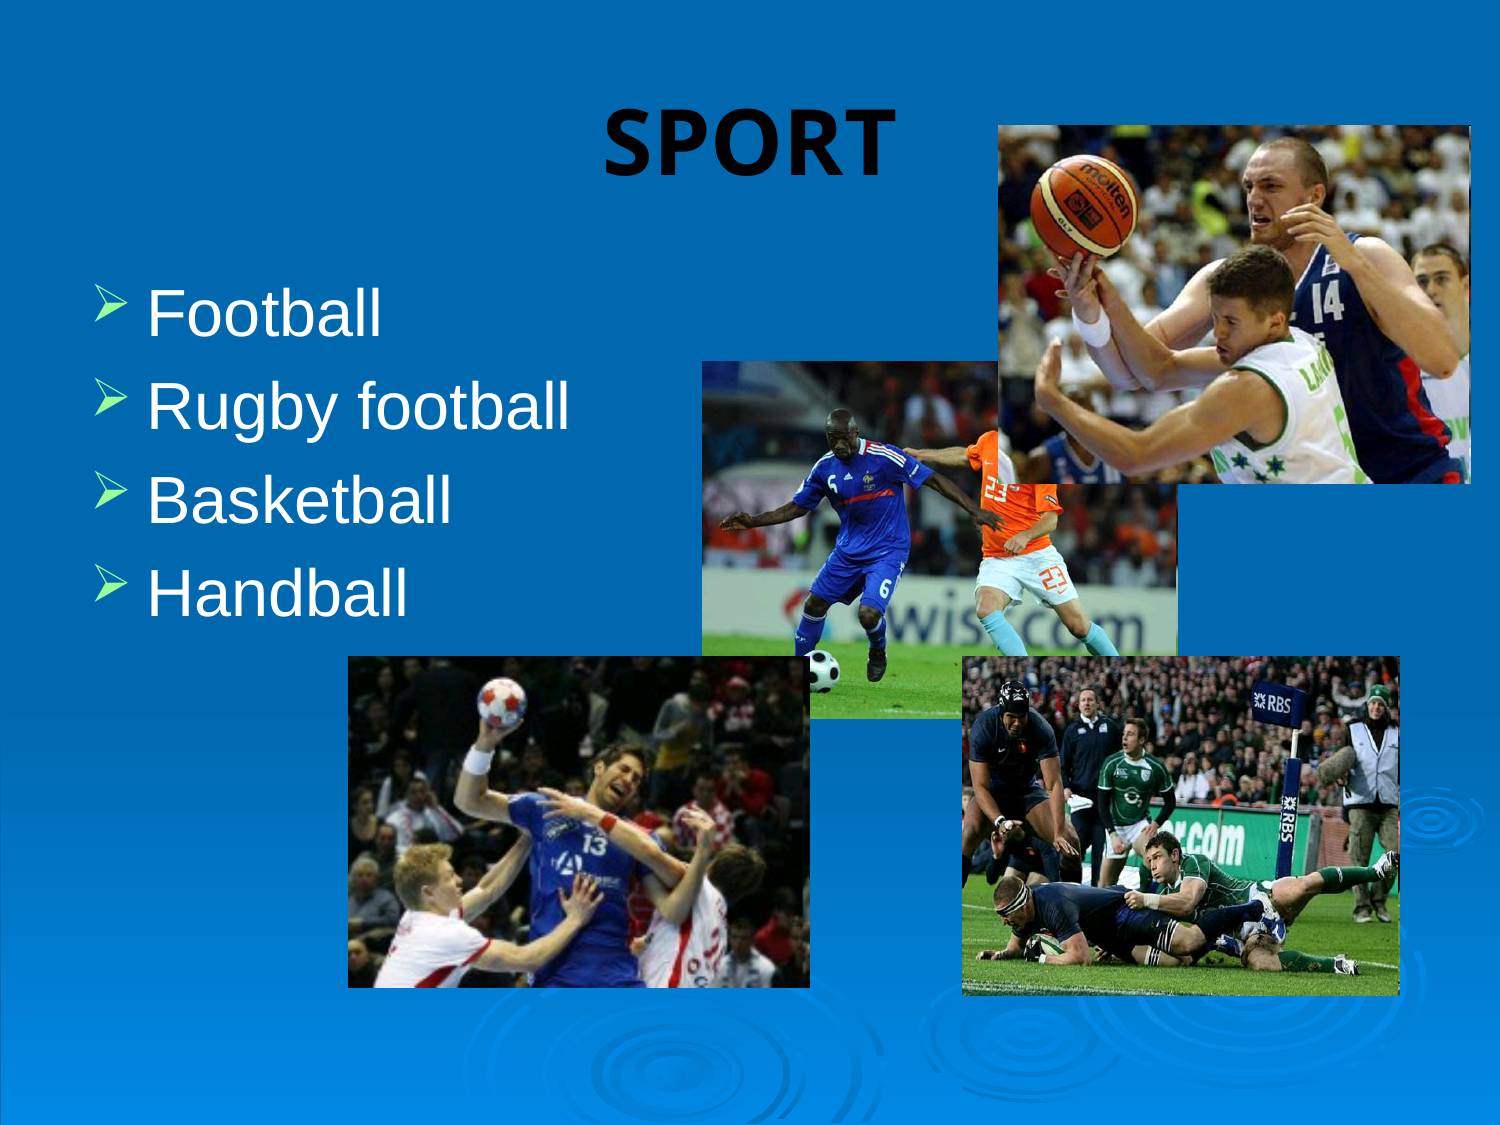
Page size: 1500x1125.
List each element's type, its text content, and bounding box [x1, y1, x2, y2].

picture [348, 125, 1471, 996]
title SPORT [75, 45, 1425, 233]
list Football Rugby football Basketball Handball [75, 262, 1425, 1005]
